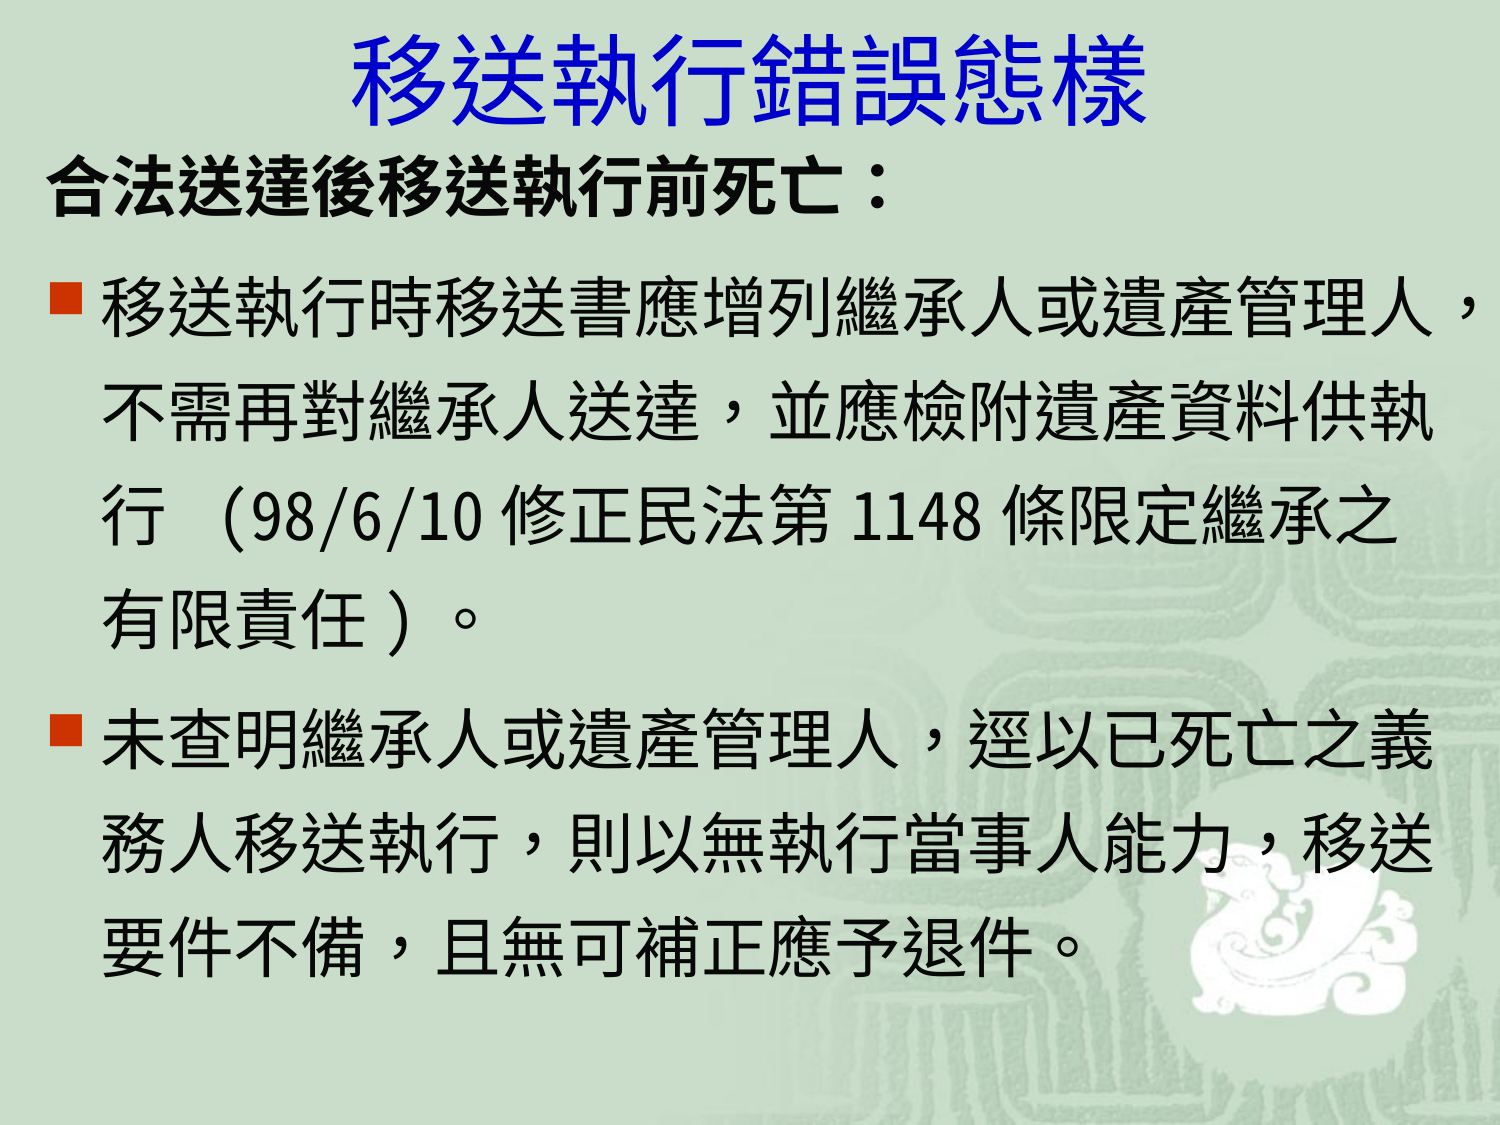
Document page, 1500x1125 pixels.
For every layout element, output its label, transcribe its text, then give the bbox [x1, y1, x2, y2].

list 合法送達後移送執行前死亡： 移送執行時移送書應增列繼承人或遺產管理人，不需再對繼承人送達，並應檢附遺產資料供執行 (98/6/10修正民法第1148條限定繼承之有限責任)。 未查明繼承人或遺產管理人，逕以已死亡之義務人移送執行，則以無執行當事人能力，移送要件不備，且無可補正應予退件。 [29, 113, 1471, 1000]
title 移送執行錯誤態樣 [112, 10, 1388, 113]
picture [0, 0, 1500, 1125]
